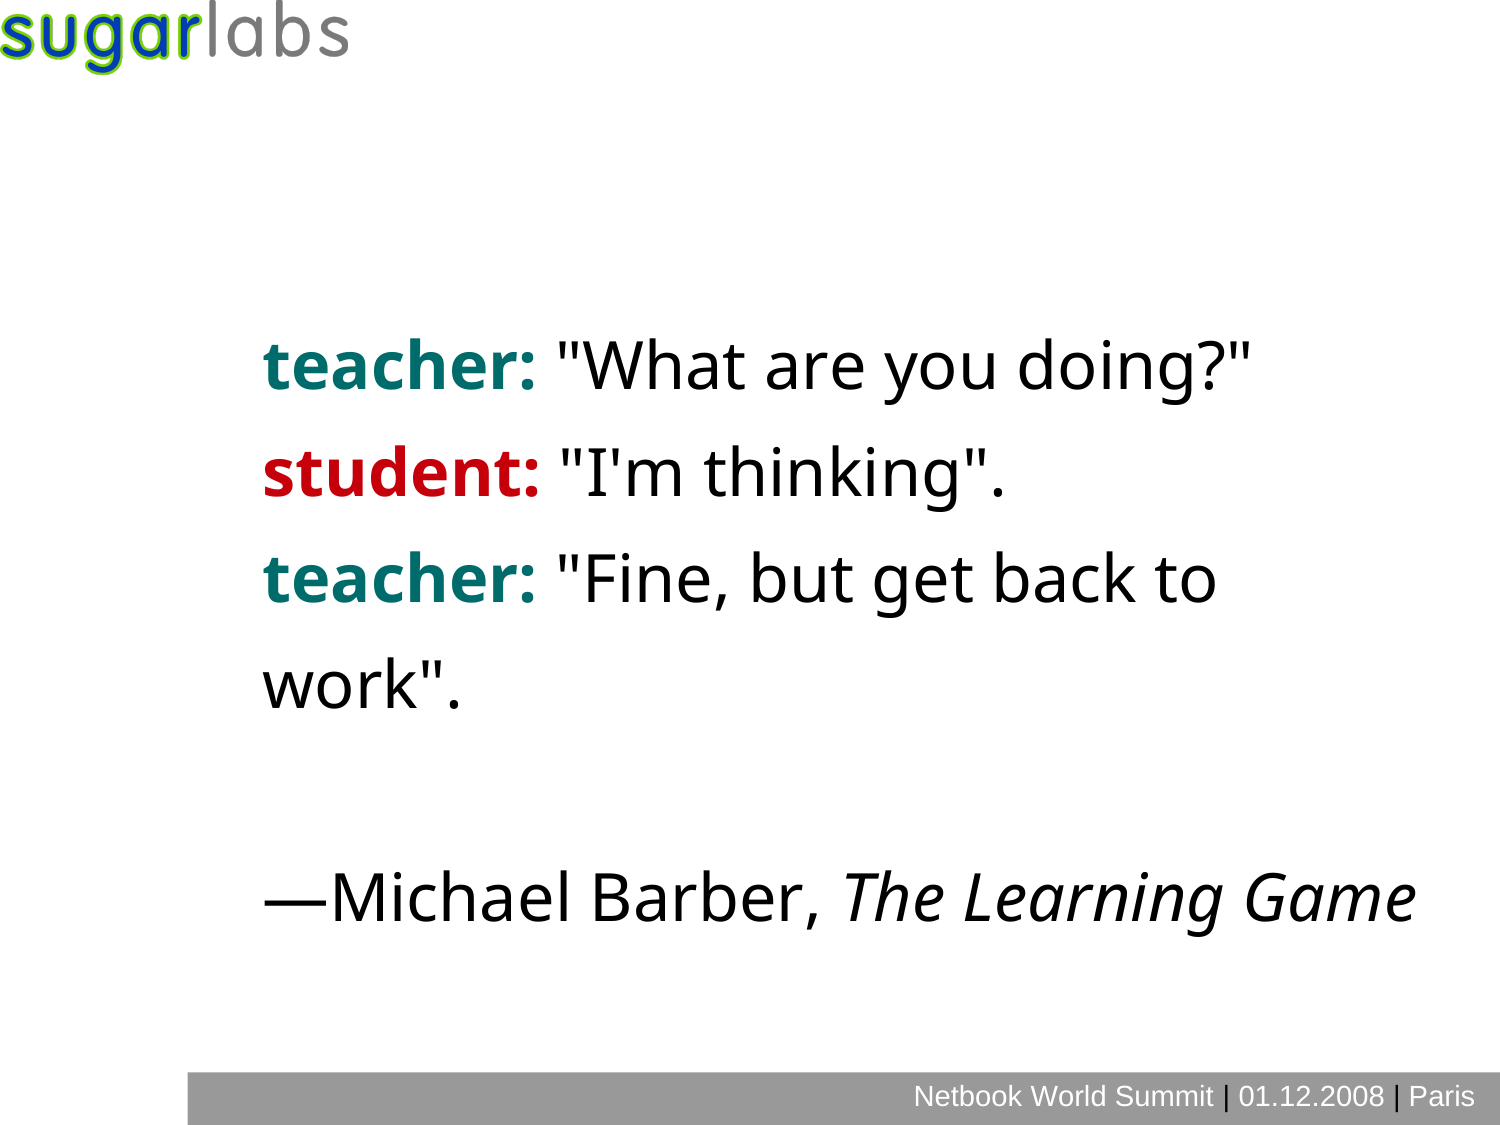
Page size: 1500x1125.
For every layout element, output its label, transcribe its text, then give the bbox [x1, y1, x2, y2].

title teacher: "What are you doing?" student: "I'm thinking". teacher: "Fine, but get back to work". —Michael Barber, The Learning Game [262, 159, 1425, 965]
picture [0, 0, 348, 75]
